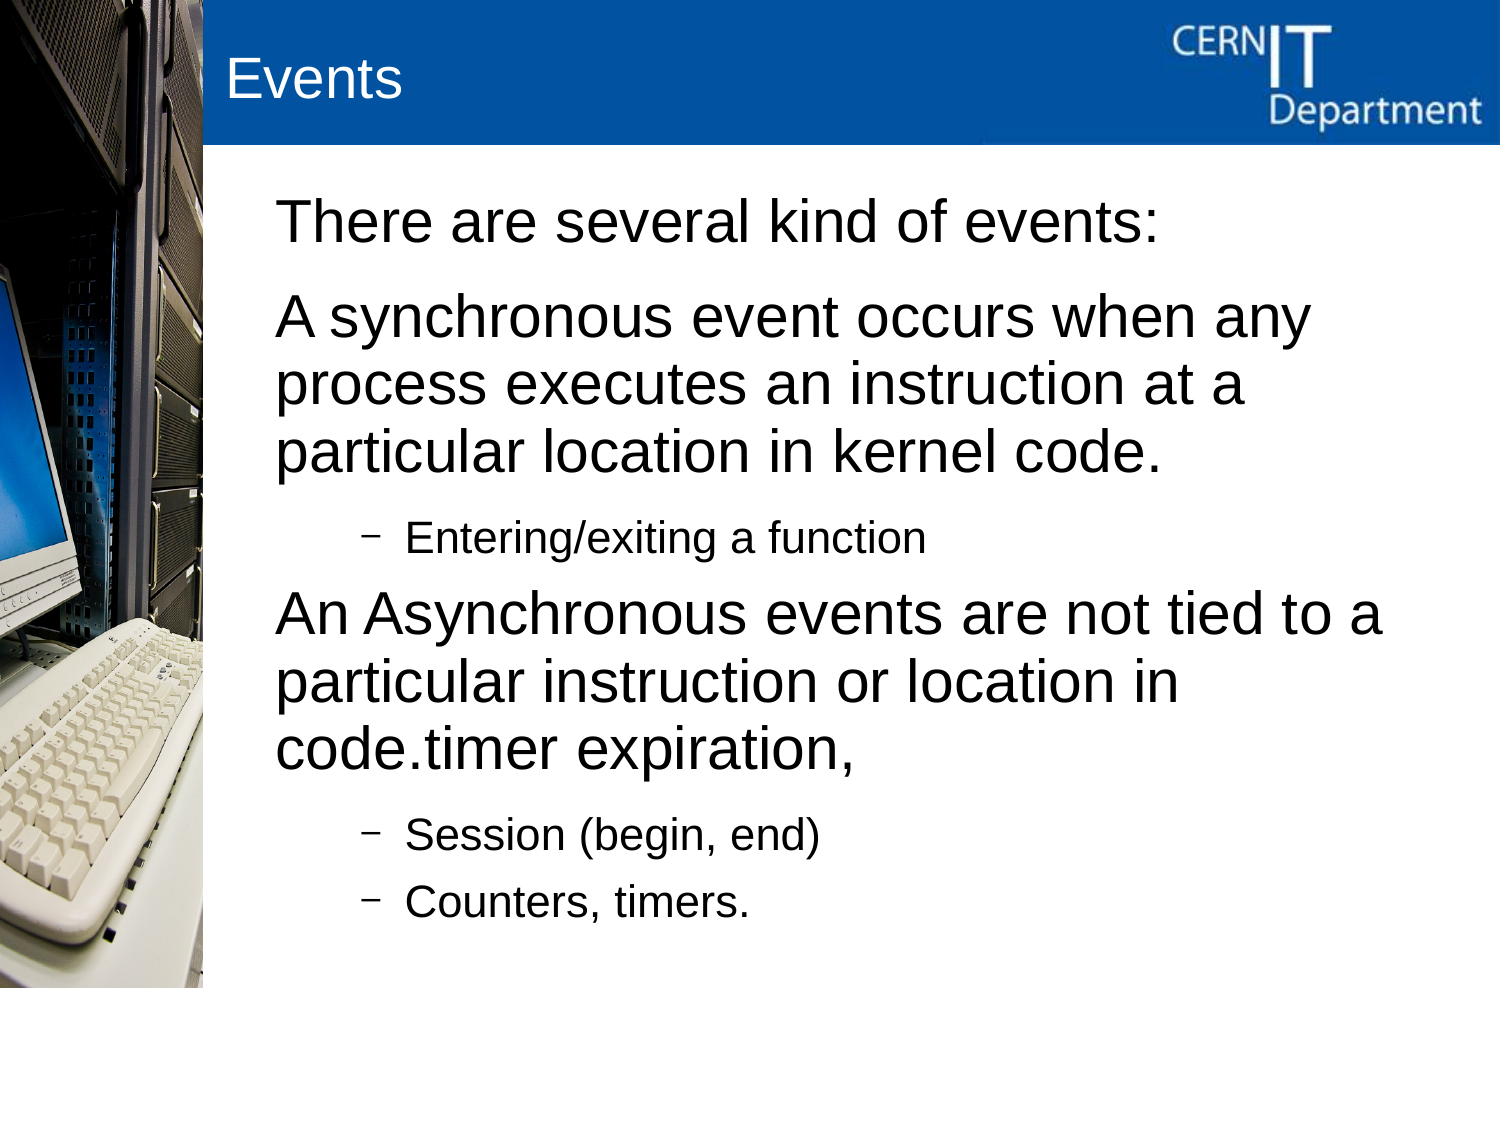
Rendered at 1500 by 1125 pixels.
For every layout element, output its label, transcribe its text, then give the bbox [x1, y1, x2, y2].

picture [0, 0, 1500, 988]
title Events [225, 44, 1088, 113]
list There are several kind of events: A synchronous event occurs when any process executes an instruction at a particular location in kernel code. Entering/exiting a function An Asynchronous events are not tied to a particular instruction or location in code.timer expiration, Session (begin, end) Counters, timers. [211, 187, 1449, 931]
